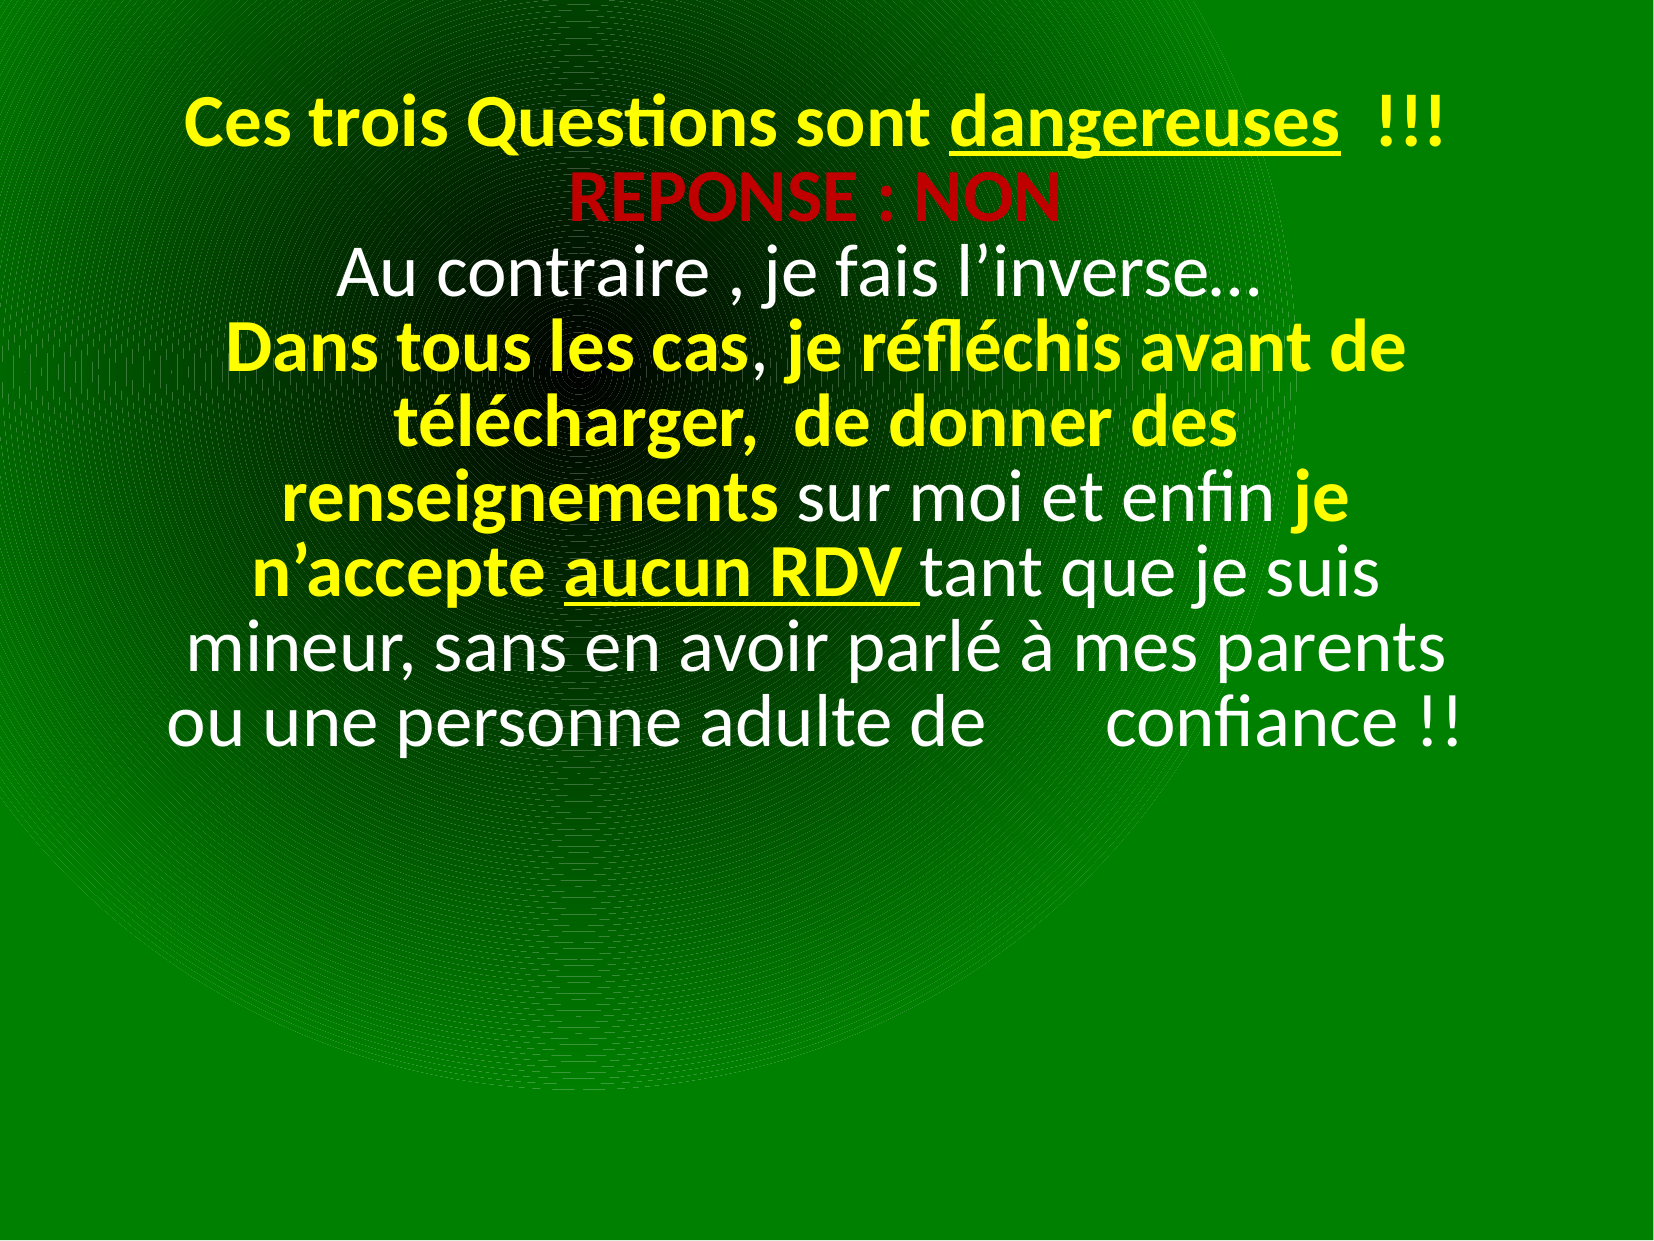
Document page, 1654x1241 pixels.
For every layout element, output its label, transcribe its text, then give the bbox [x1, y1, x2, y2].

text_box Ces trois Questions sont dangereuses !!! REPONSE : NON Au contraire , je fais l’inverse… Dans tous les cas, je réfléchis avant de télécharger, de donner des renseignements sur moi et enfin je n’accepte aucun RDV tant que je suis mineur, sans en avoir parlé à mes parents ou une personne adulte de confiance !! [129, 82, 1503, 924]
